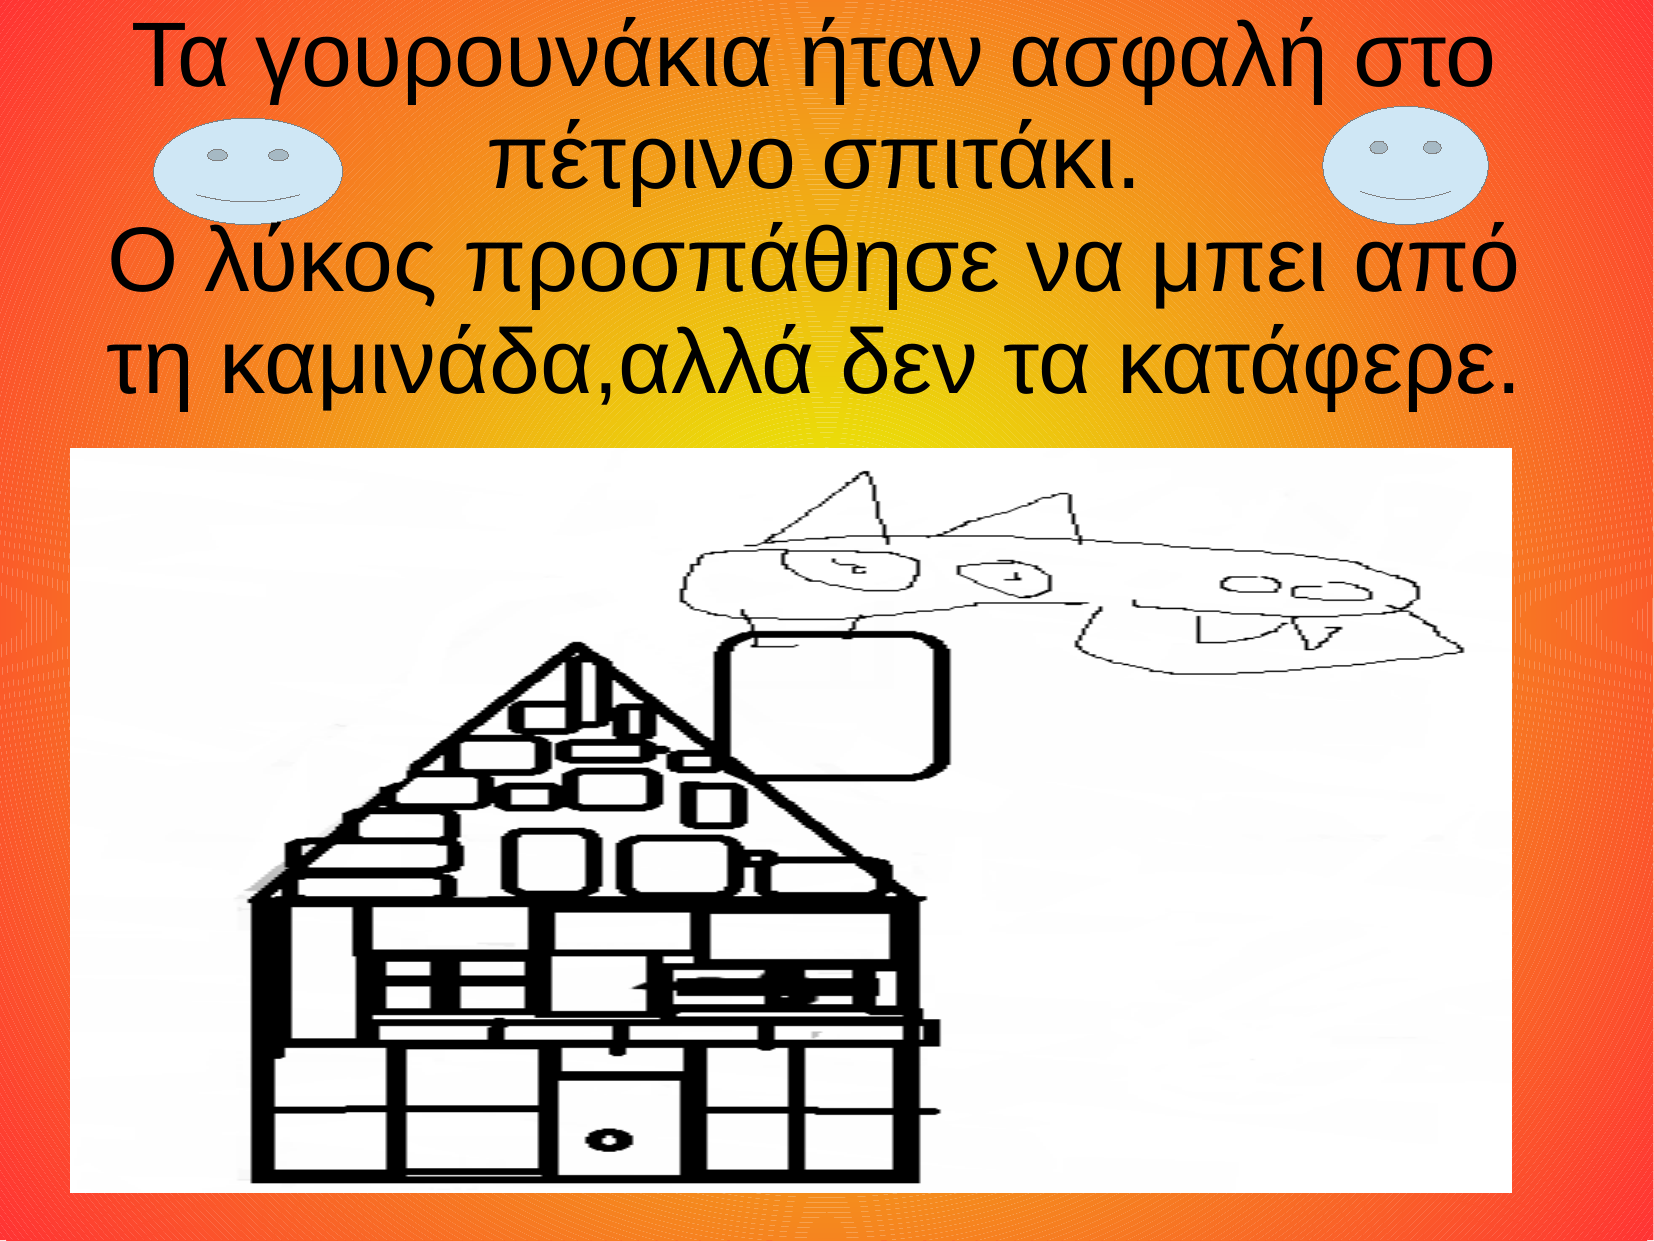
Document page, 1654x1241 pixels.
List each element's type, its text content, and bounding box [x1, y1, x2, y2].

picture [70, 448, 1512, 1193]
text_box [1322, 106, 1489, 225]
title Τα γουρουνάκια ήταν ασφαλή στο πέτρινο σπιτάκι. Ο λύκος προσπάθησε να μπει από τη καμινάδα,αλλά δεν τα κατάφερε. [70, 3, 1559, 414]
text_box [153, 118, 343, 225]
